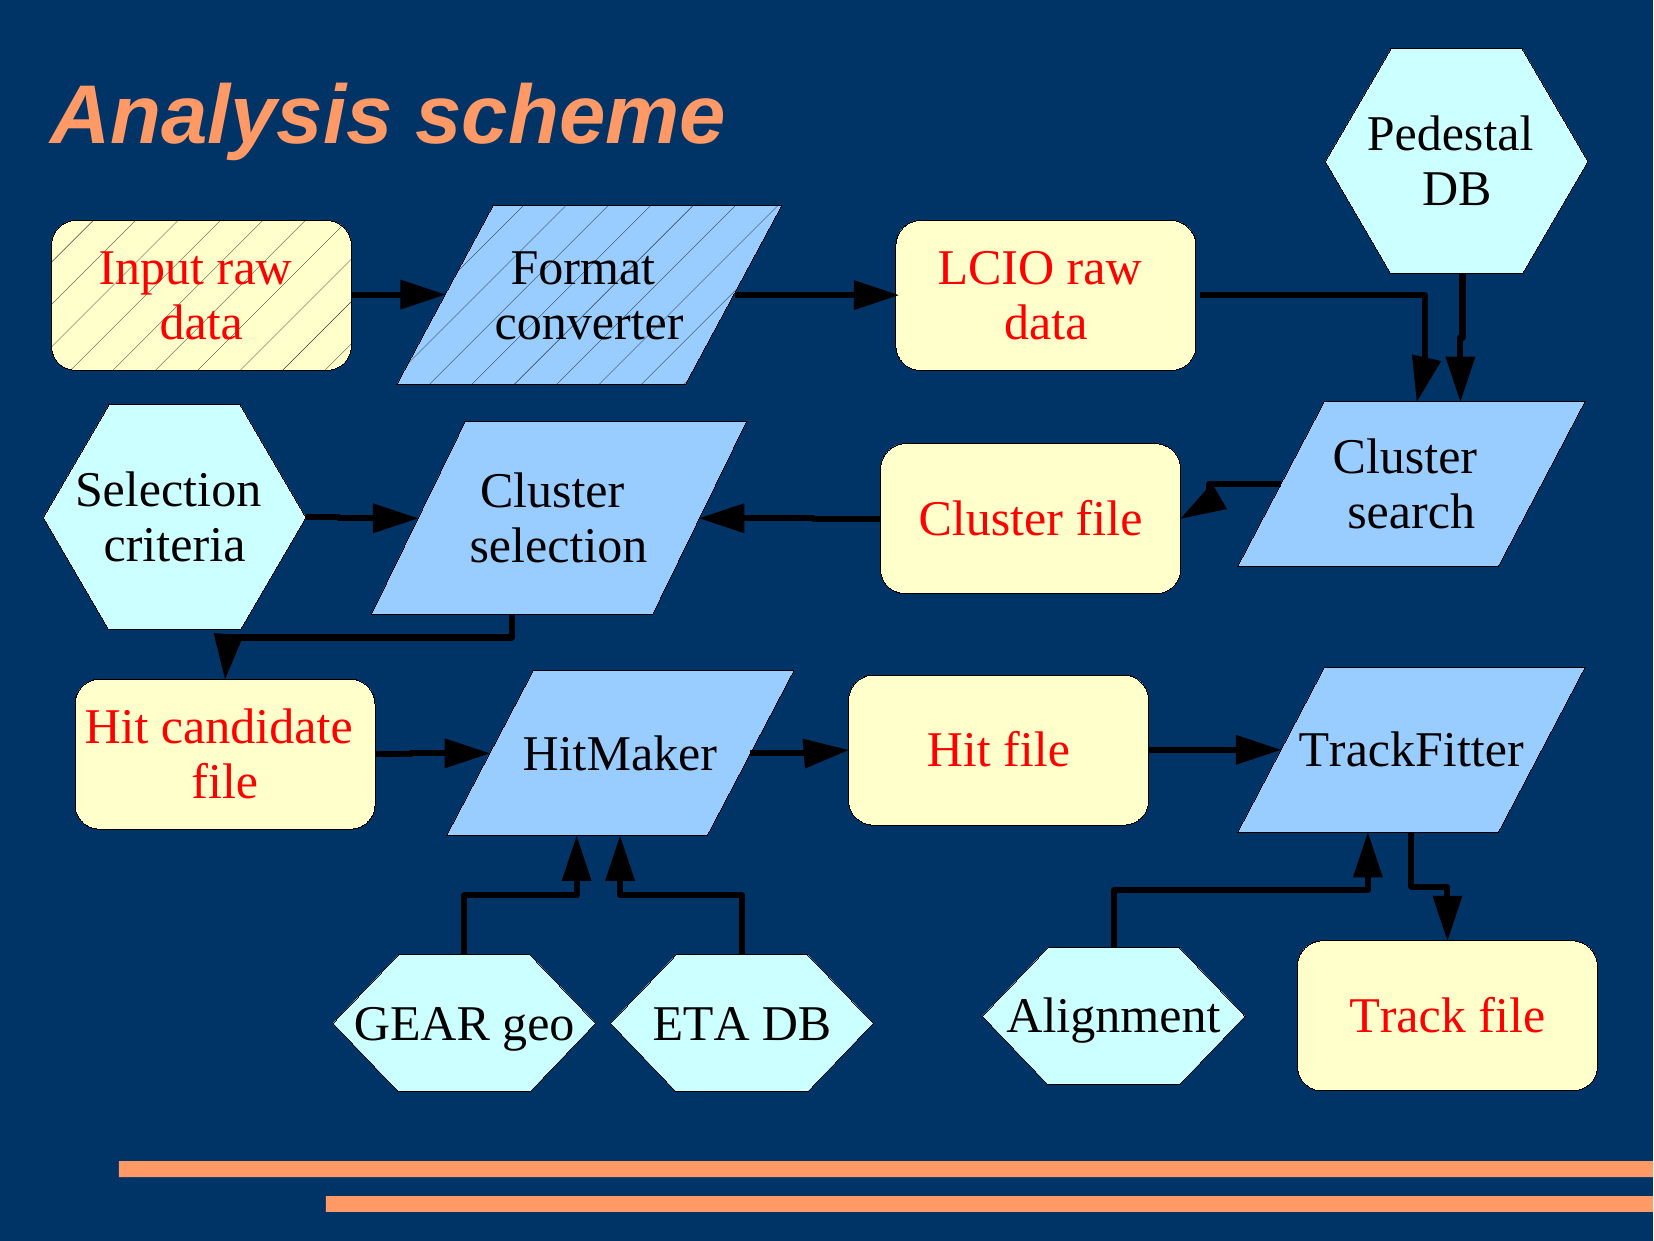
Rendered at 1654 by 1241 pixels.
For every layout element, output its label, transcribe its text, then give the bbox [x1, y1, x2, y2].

text_box ETA DB [610, 954, 874, 1092]
text_box Cluster file [880, 443, 1181, 594]
text_box LCIO raw data [895, 220, 1196, 371]
text_box Format converter [396, 205, 782, 385]
text_box Input raw data [51, 220, 352, 371]
text_box GEAR geo [333, 954, 596, 1092]
text_box Hit file [848, 675, 1149, 826]
text_box Hit candidate file [75, 679, 376, 830]
title Analysis scheme [50, 10, 1463, 219]
text_box HitMaker [446, 670, 794, 836]
text_box Selection criteria [43, 404, 306, 630]
text_box Cluster selection [371, 421, 747, 615]
text_box Pedestal DB [1325, 48, 1588, 274]
text_box Alignment [982, 947, 1246, 1085]
text_box TrackFitter [1237, 667, 1586, 833]
text_box Cluster search [1237, 401, 1586, 567]
text_box Track file [1297, 940, 1598, 1091]
